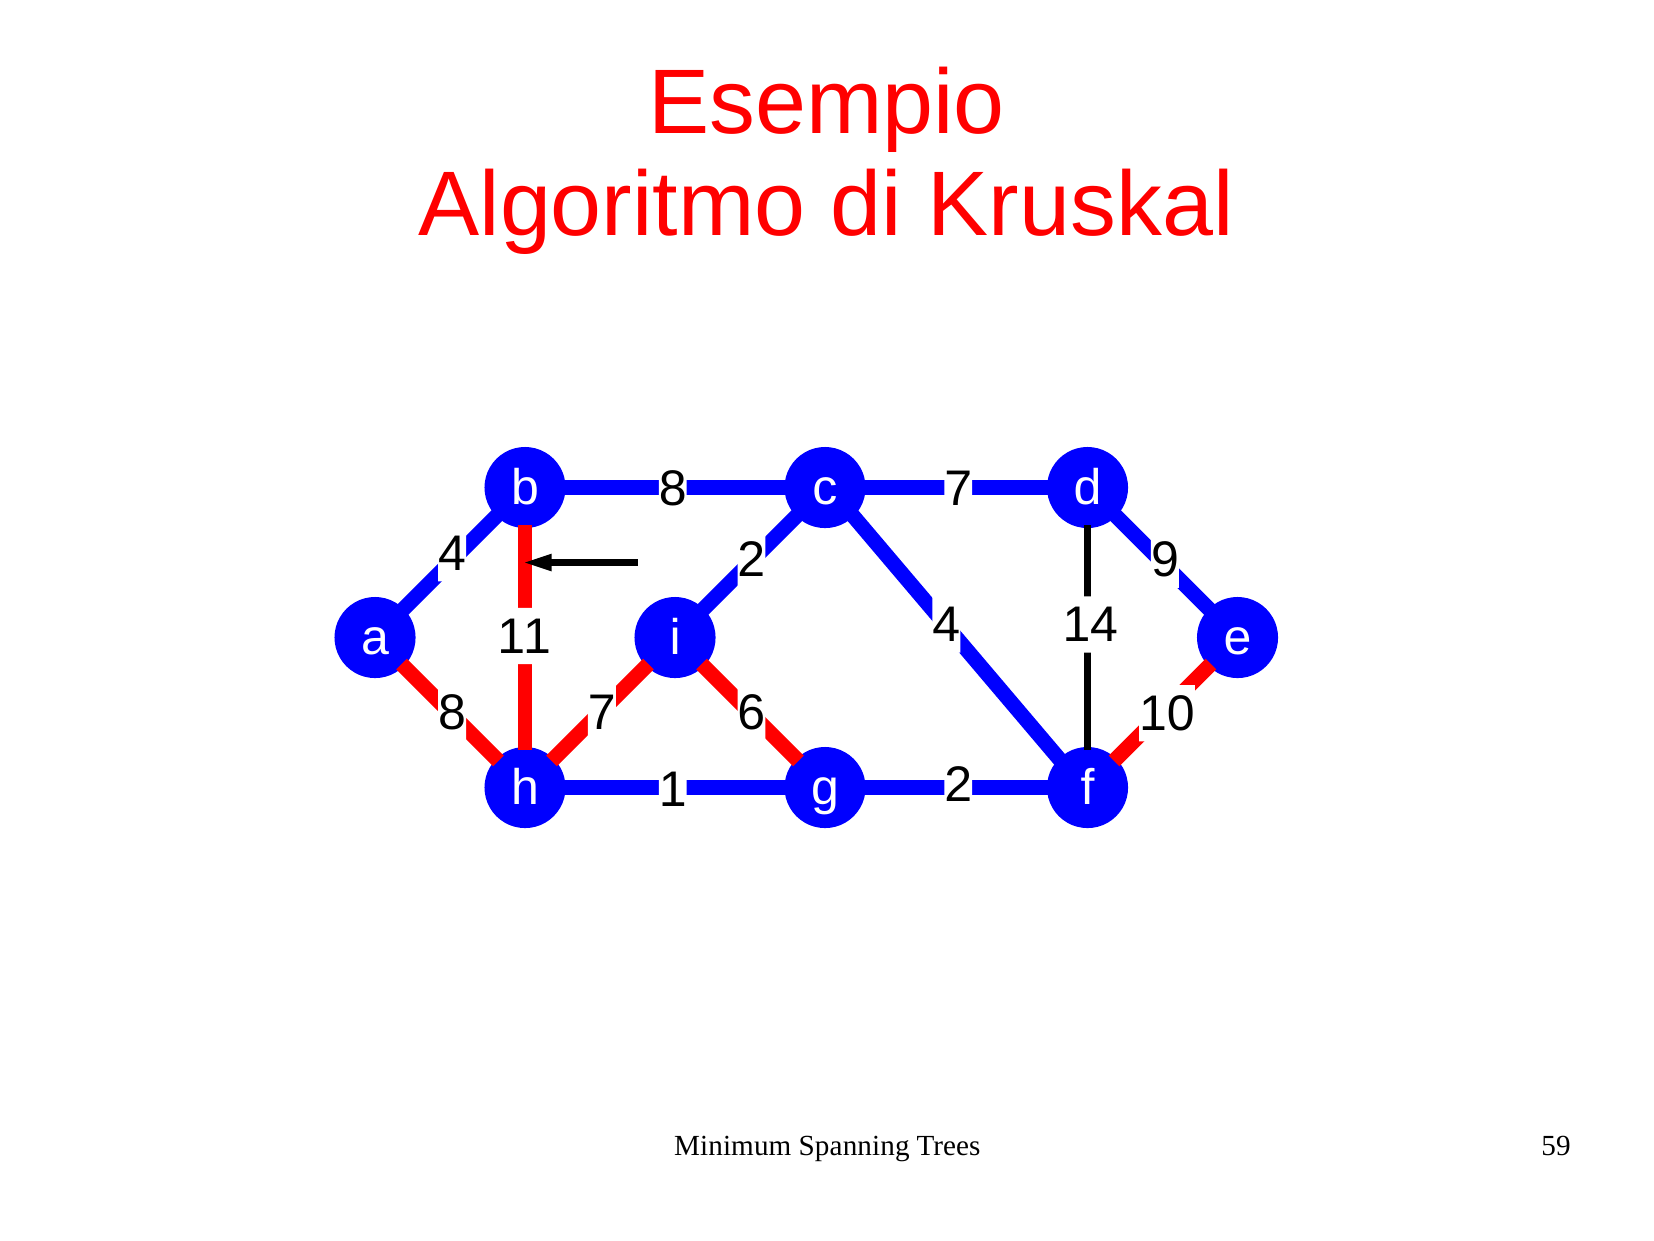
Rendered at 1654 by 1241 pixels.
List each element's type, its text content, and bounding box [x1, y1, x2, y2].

text_box 4 [932, 596, 961, 653]
text_box 2 [737, 531, 766, 588]
text_box 6 [737, 684, 766, 742]
text_box d [1050, 450, 1126, 525]
text_box i [637, 600, 713, 676]
text_box 14 [1062, 596, 1119, 653]
text_box 10 [1139, 685, 1195, 742]
text_box 2 [944, 756, 973, 813]
text_box g [788, 750, 863, 826]
text_box 8 [438, 684, 467, 741]
text_box 7 [944, 460, 973, 517]
text_box 7 [587, 684, 616, 742]
text_box 4 [438, 525, 467, 582]
text_box b [487, 450, 563, 525]
text_box f [1050, 750, 1126, 826]
text_box 8 [658, 460, 687, 517]
text_box c [788, 450, 863, 526]
text_box 11 [497, 607, 557, 665]
text_box h [487, 750, 563, 826]
text_box 1 [658, 761, 687, 818]
title Esempio Algoritmo di Kruskal [82, 49, 1571, 257]
text_box a [337, 600, 413, 676]
text_box e [1200, 600, 1276, 676]
text_box 9 [1150, 531, 1179, 588]
